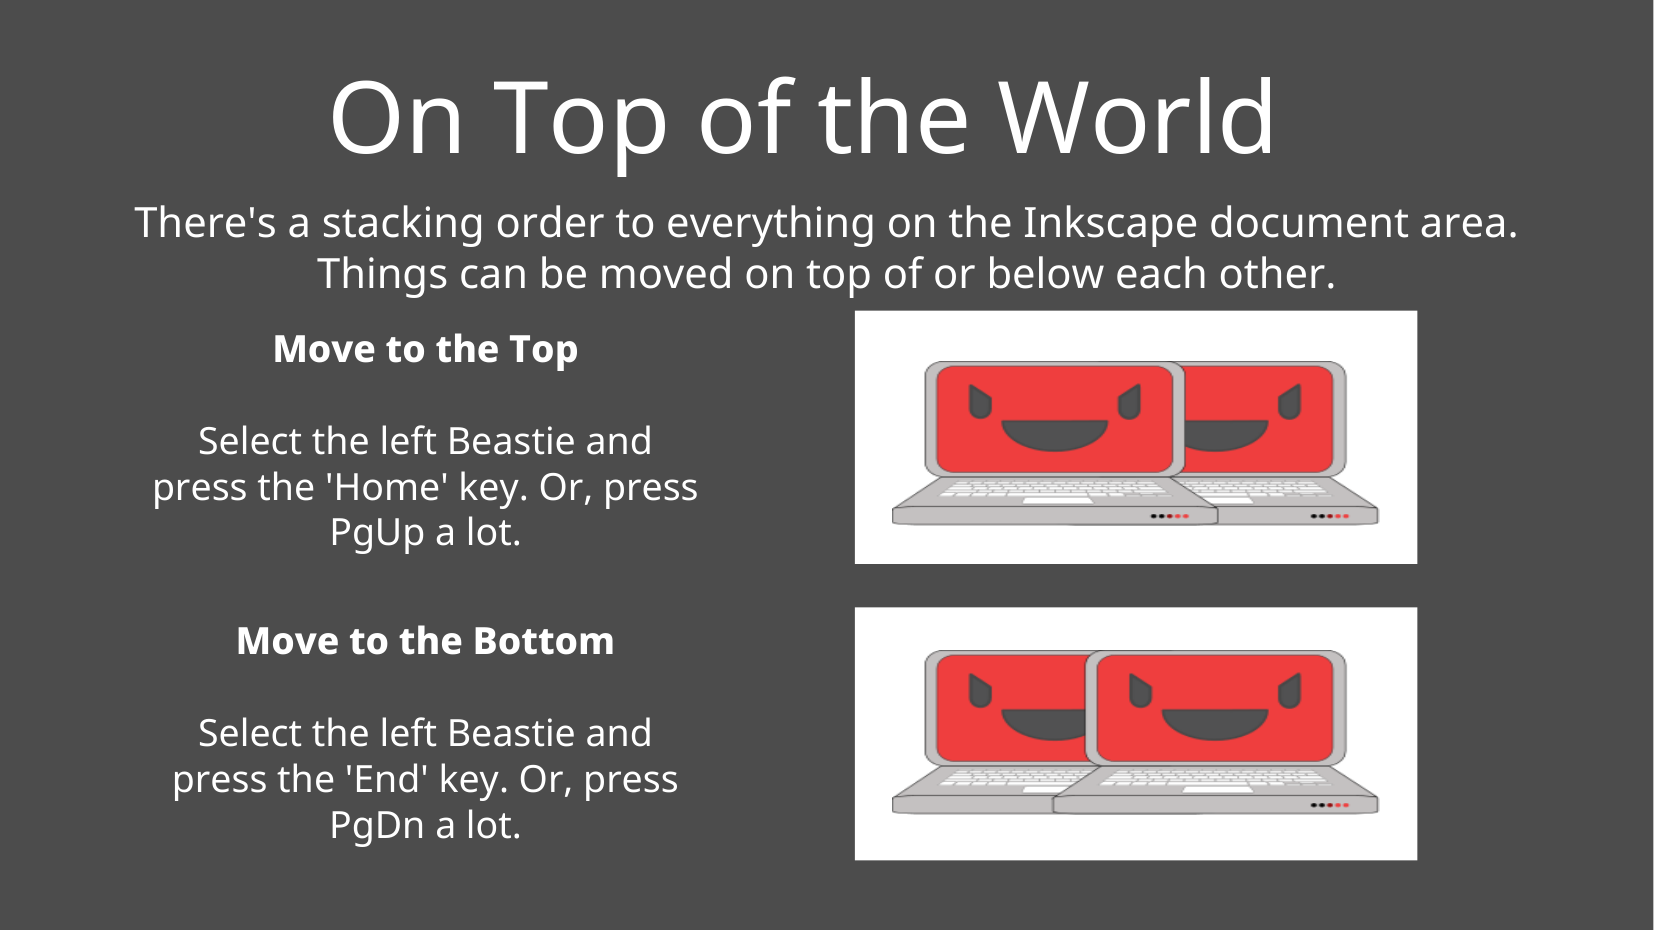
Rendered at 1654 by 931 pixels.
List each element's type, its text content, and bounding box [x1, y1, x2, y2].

title On Top of the World [53, 27, 1554, 224]
text_box [854, 607, 1418, 861]
text_box [854, 310, 1418, 564]
title Move to the Bottom Select the left Beastie and press the 'End' key. Or, press PgDn a lot. [146, 627, 705, 838]
picture [892, 361, 1380, 526]
title There's a stacking order to everything on the Inkscape document area. Things can be moved on top of or below each other. [132, 192, 1521, 304]
picture [892, 650, 1380, 815]
title Move to the Top Select the left Beastie and press the 'Home' key. Or, press PgUp a lot. [146, 335, 705, 546]
